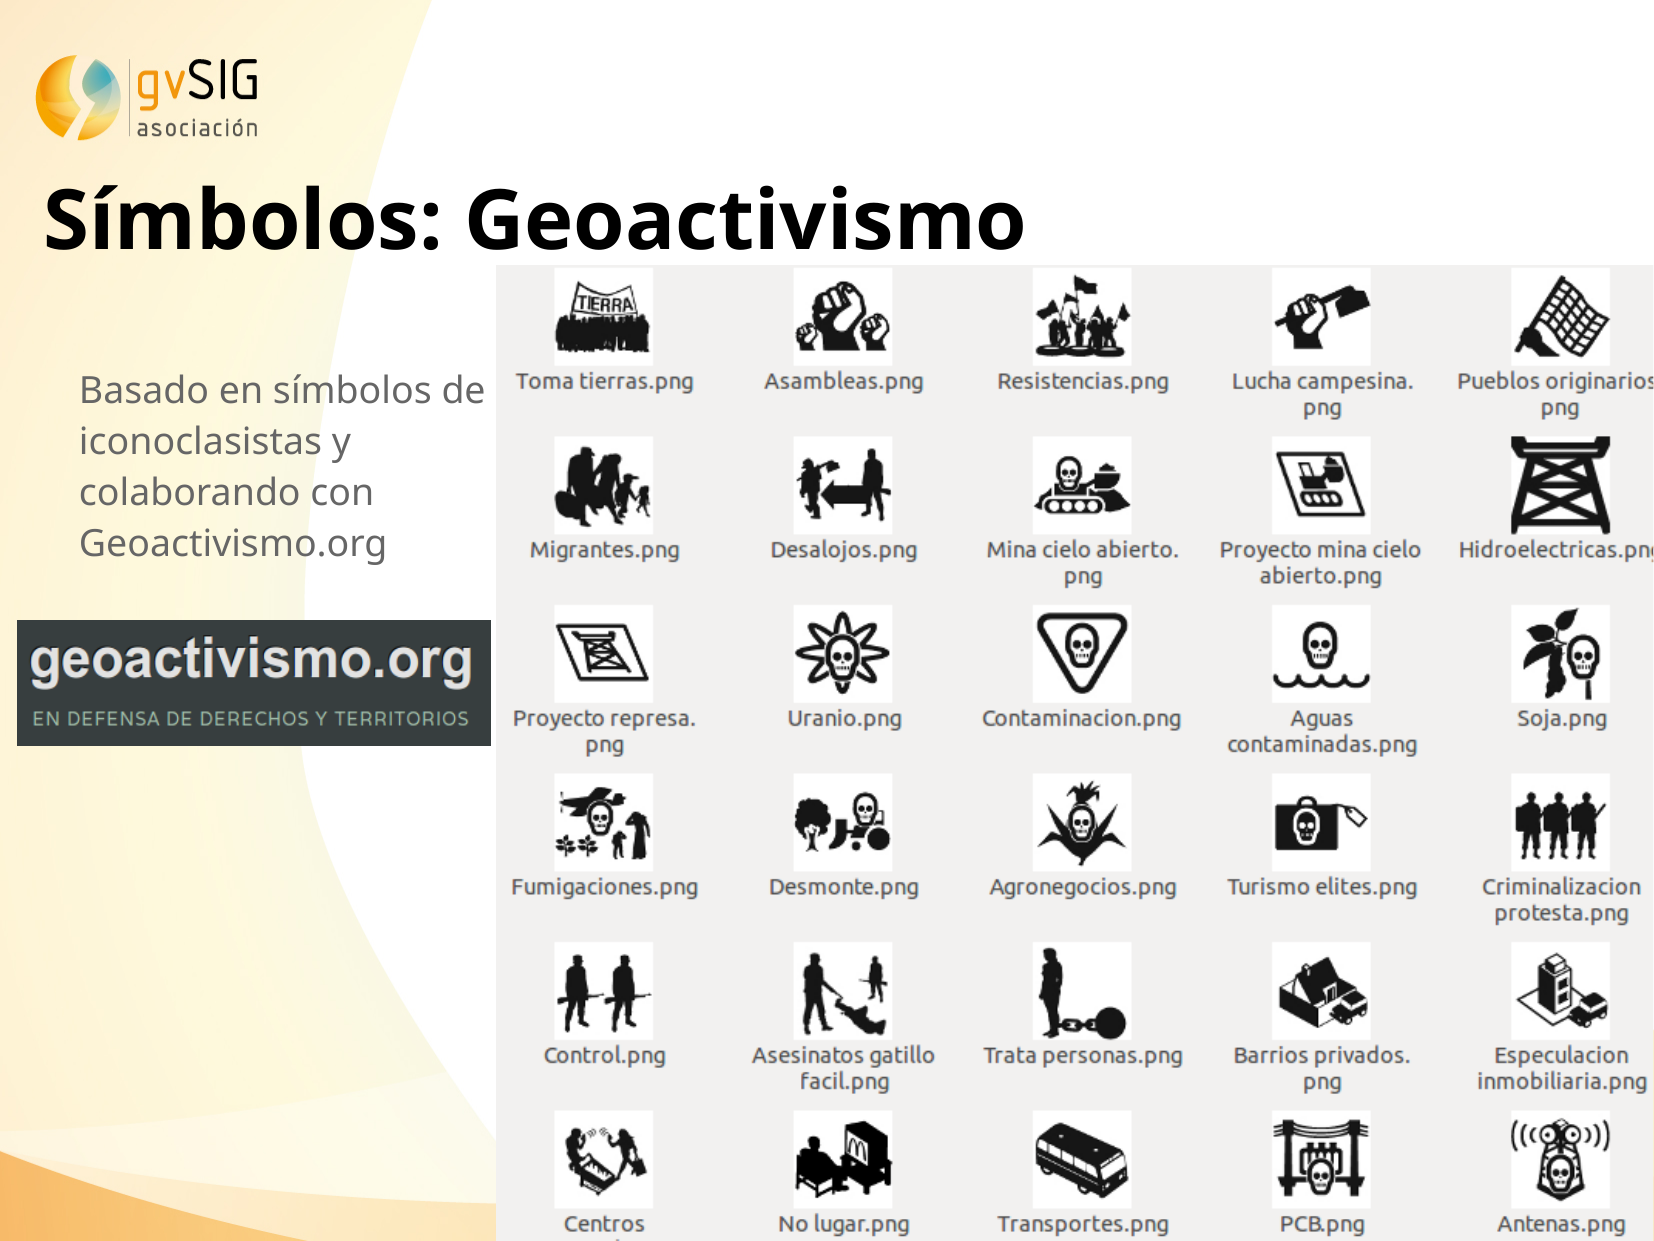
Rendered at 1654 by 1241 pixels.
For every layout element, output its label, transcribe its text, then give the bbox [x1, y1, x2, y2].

picture [0, 0, 1654, 1241]
text_box Basado en símbolos de iconoclasistas y colaborando con Geoactivismo.org [64, 356, 496, 709]
title Símbolos: Geoactivismo [43, 170, 1531, 265]
